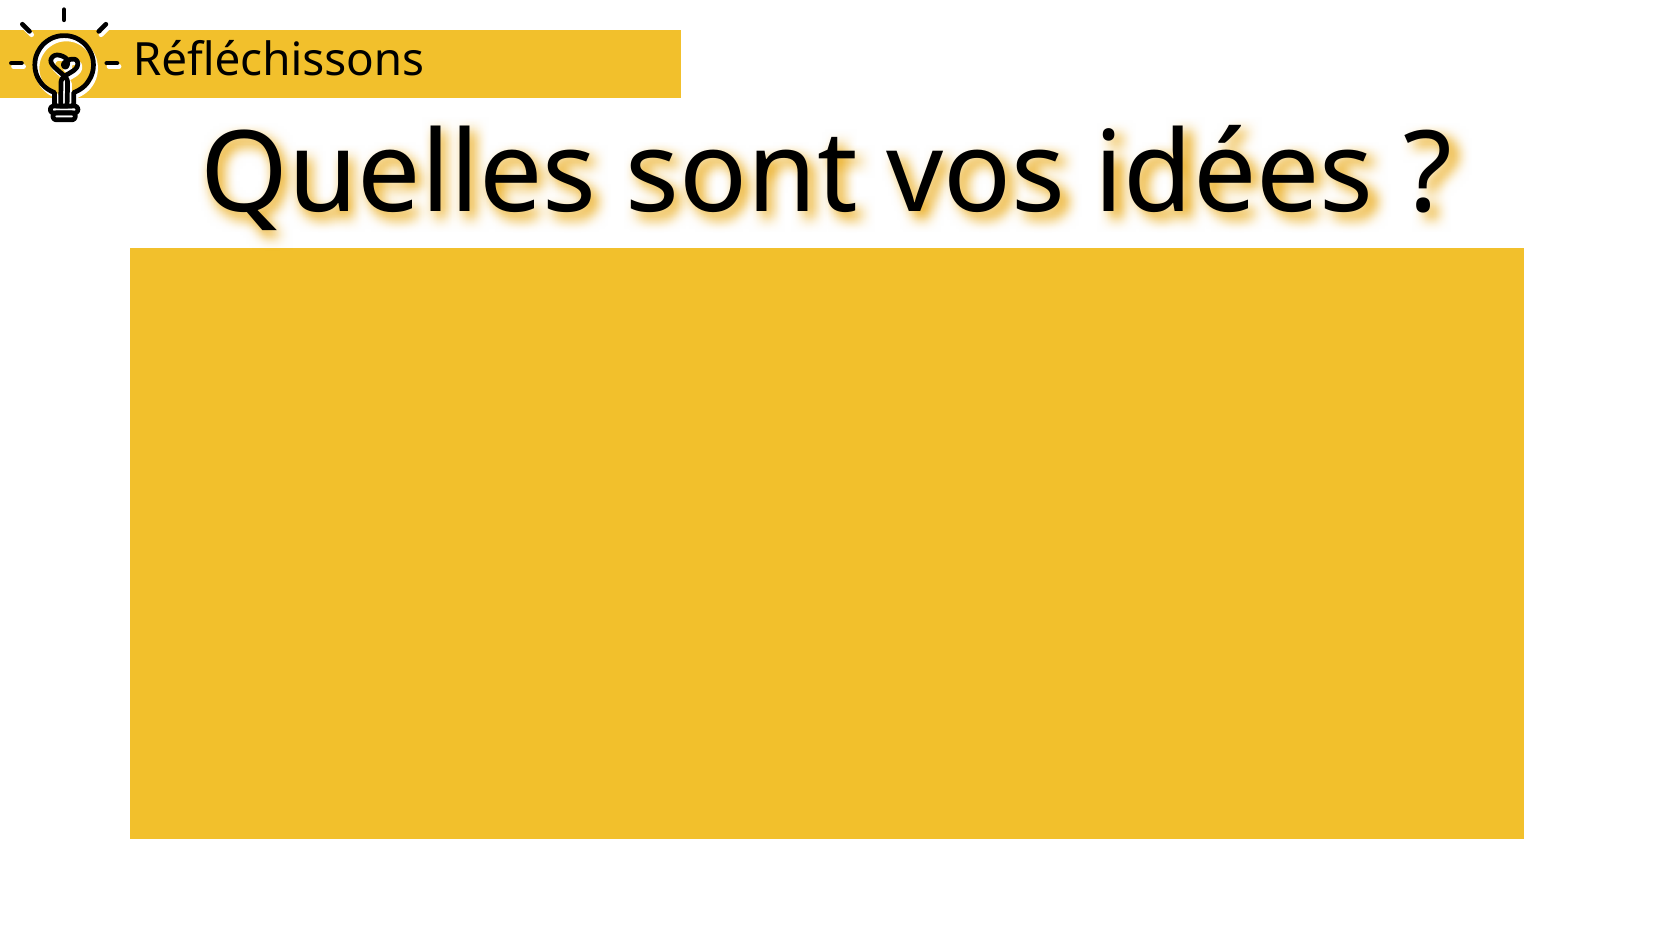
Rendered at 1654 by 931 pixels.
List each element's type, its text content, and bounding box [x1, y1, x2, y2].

title Quelles sont vos idées ? [82, 88, 1571, 249]
subtitle Réfléchissons [132, 17, 677, 97]
